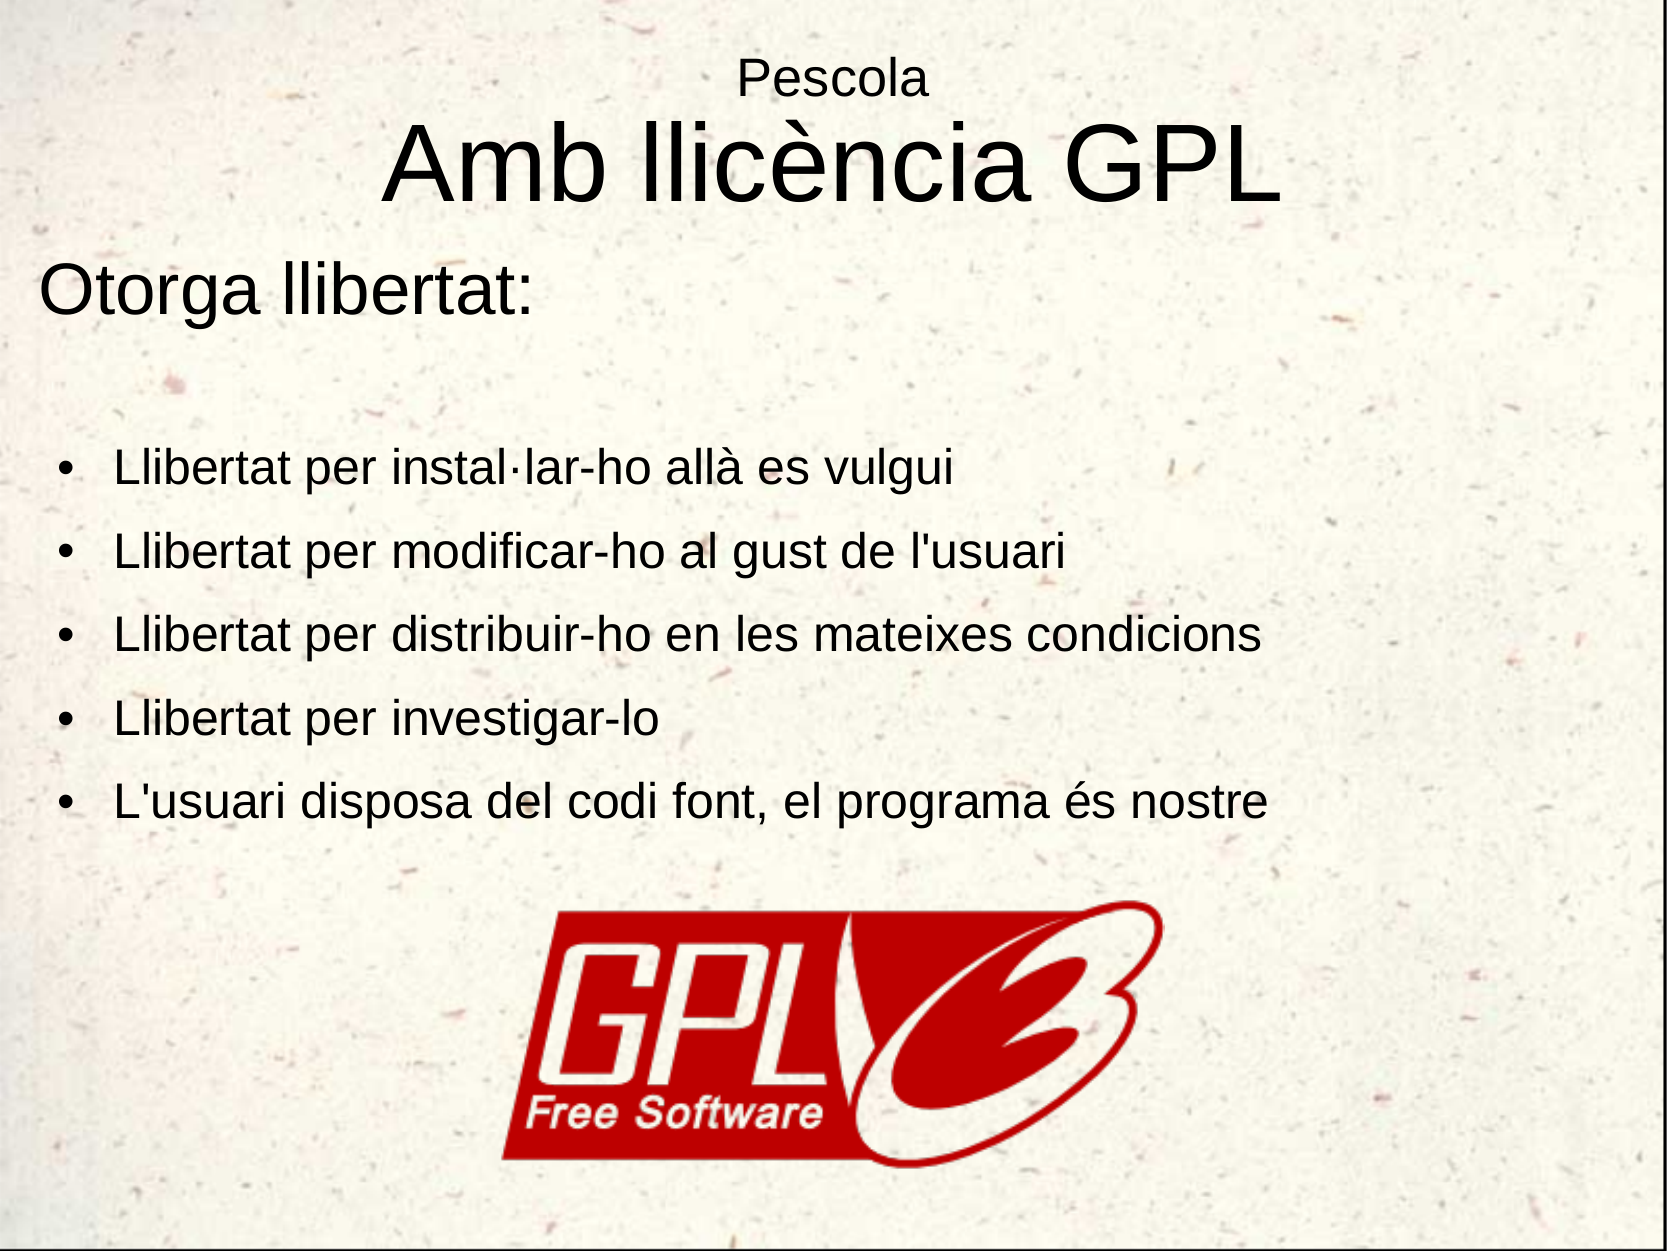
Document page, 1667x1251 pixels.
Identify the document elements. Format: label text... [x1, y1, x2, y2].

picture [0, 0, 1667, 1251]
list Otorga llibertat: Llibertat per instal·lar-ho allà es vulgui Llibertat per modificar-ho al gust de l'usuari Llibertat per distribuir-ho en les mateixes condicions Llibertat per investigar-lo L'usuari disposa del codi font, el programa és nostre [38, 252, 1625, 1152]
title Pescola Amb llicència GPL [40, 50, 1627, 228]
